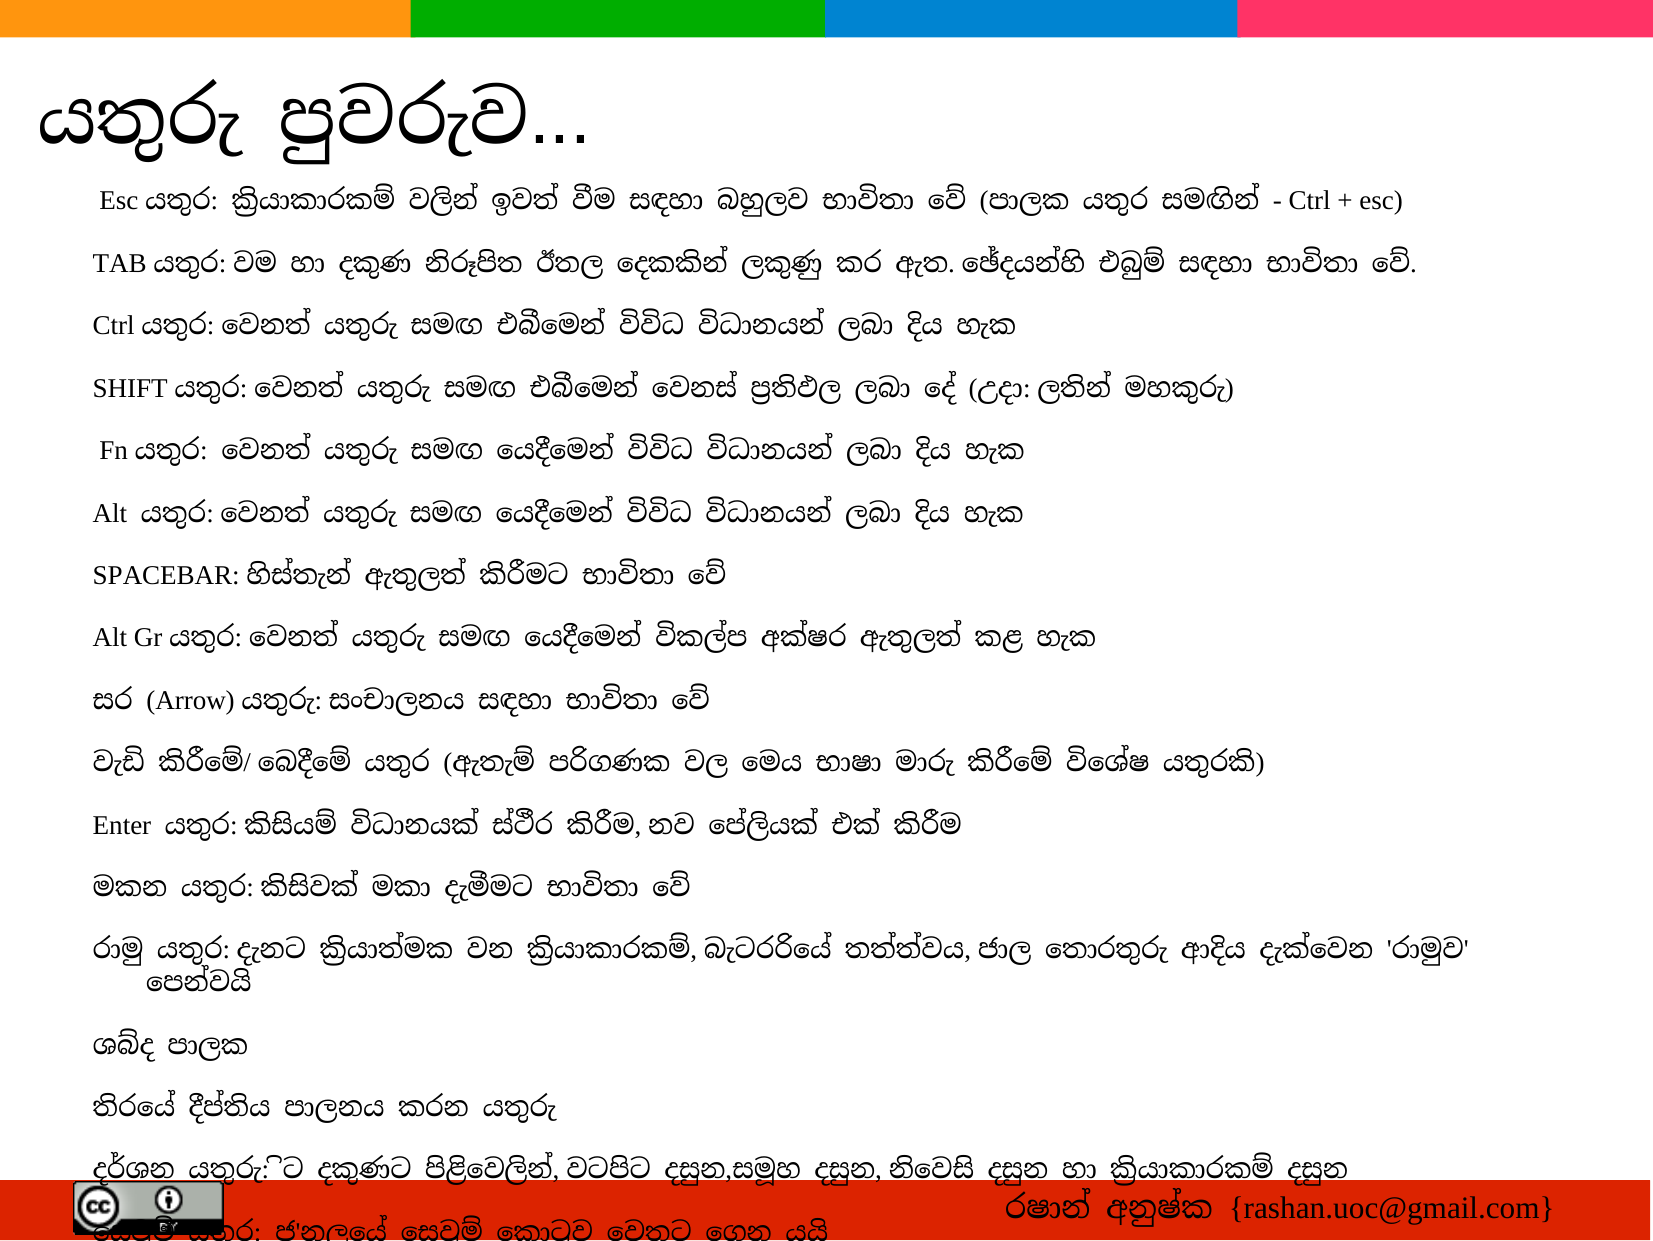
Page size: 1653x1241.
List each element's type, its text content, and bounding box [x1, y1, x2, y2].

list Esc යතුර: ක්‍රියාකාරකම් වලින් ඉවත් වීම සඳහා බහුලව භාවිතා වේ (පාලක යතුර සමඟින් - Ctrl + esc) TAB යතුර: වම හා දකුණ නිරූපිත ඊතල දෙකකින් ලකුණු කර ඇත. ඡේදයන්හි එබුම් සඳහා භාවිතා වේ. Ctrl යතුර: වෙනත් යතුරු සමඟ එබීමෙන් විවිධ විධානයන් ලබා දිය හැක SHIFT යතුර: වෙනත් යතුරු සමඟ එබීමෙන් වෙනස් ප්‍රතිඵල ලබා දේ (උදා: ලතින් මහකුරු) Fn යතුර: වෙනත් යතුරු සමඟ යෙදීමෙන් විවිධ විධානයන් ලබා දිය හැක Alt යතුර: වෙනත් යතුරු සමඟ යෙදීමෙන් විවිධ විධානයන් ලබා දිය හැක SPACEBAR: හිස්තැන් ඇතුලත් කිරීමට භාවිතා වේ Alt Gr යතුර: වෙනත් යතුරු සමඟ යෙදීමෙන් විකල්ප අක්ෂර ඇතුලත් කළ හැක සර (Arrow) යතුරු: සංචාලනය සඳහා භාවිතා වේ වැඩි කිරීමේ/ බෙදීමේ යතුර (ඇතැම් පරිගණක වල මෙය භාෂා මාරු කිරීමේ විශේෂ යතුරකි) Enter යතුර: කිසියම් විධානයක් ස්ථීර කිරීම, නව පේලියක් එක් කිරීම මකන යතුර: කිසිවක් මකා දැමීමට භාවිතා වේ රාමු යතුර: දැනට ක්‍රියාත්මක වන ක්‍රියාකාරකම්, බැටරරියේ තත්ත්වය, ජාල තොරතුරු ආදිය දැක්වෙන 'රාමුව' පෙන්වයි ශබ්ද පාලක තිරයේ දීප්තිය පාලනය කරන යතුරු දර්ශන යතුරු: ිට දකුණට පිළිවෙලින්, වටපිට දසුන,සමූහ දසුන, නිවෙසි දසුන හා ක්‍රියාකාරකම් දසුන සෙවුම් යතුර: ජ'නලයේ සෙවුම් කොටුව වෙතට ගෙන යයි [75, 183, 1575, 1154]
picture [73, 1181, 224, 1235]
picture [157, 1217, 170, 1223]
title යතුරු පුවරුව... [37, 69, 1613, 163]
picture [155, 1228, 161, 1235]
